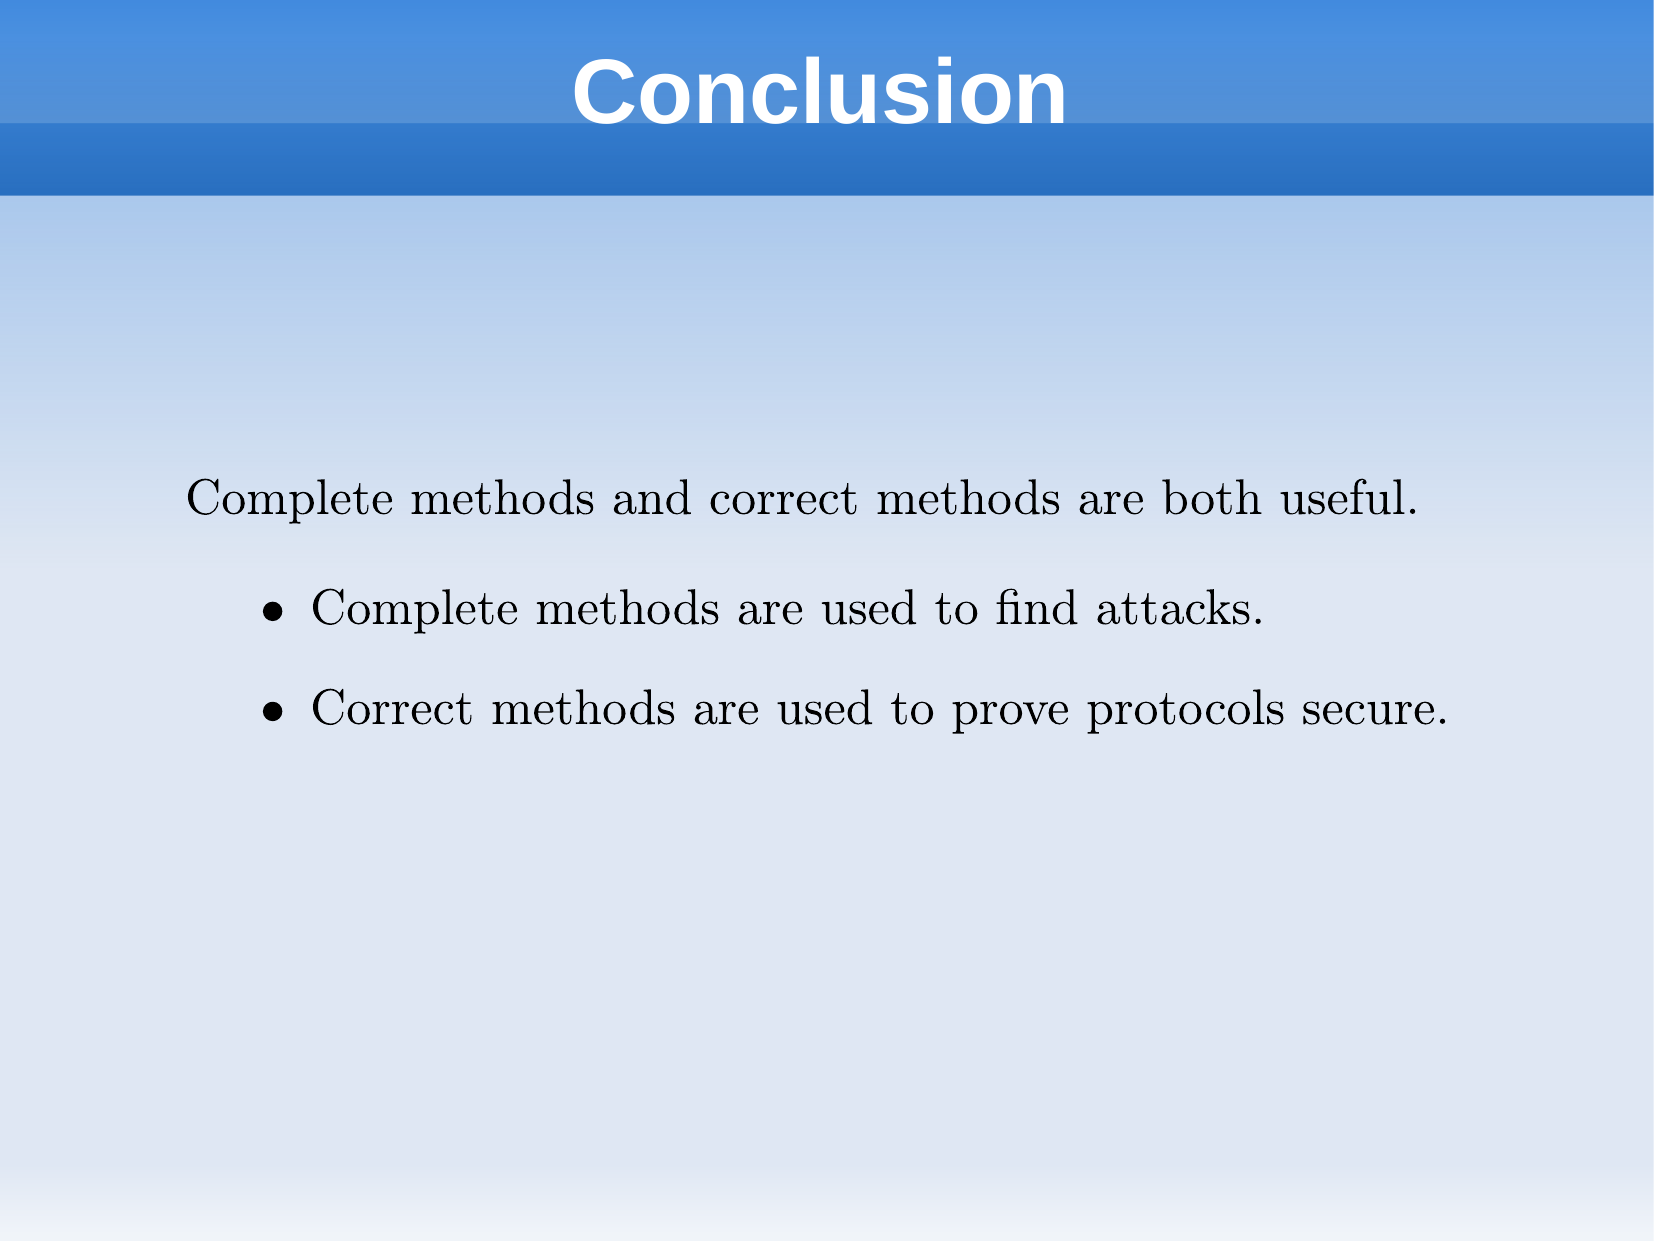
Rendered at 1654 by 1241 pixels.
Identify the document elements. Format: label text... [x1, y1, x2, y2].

picture [0, 0, 1654, 1241]
title Conclusion [76, 0, 1565, 188]
